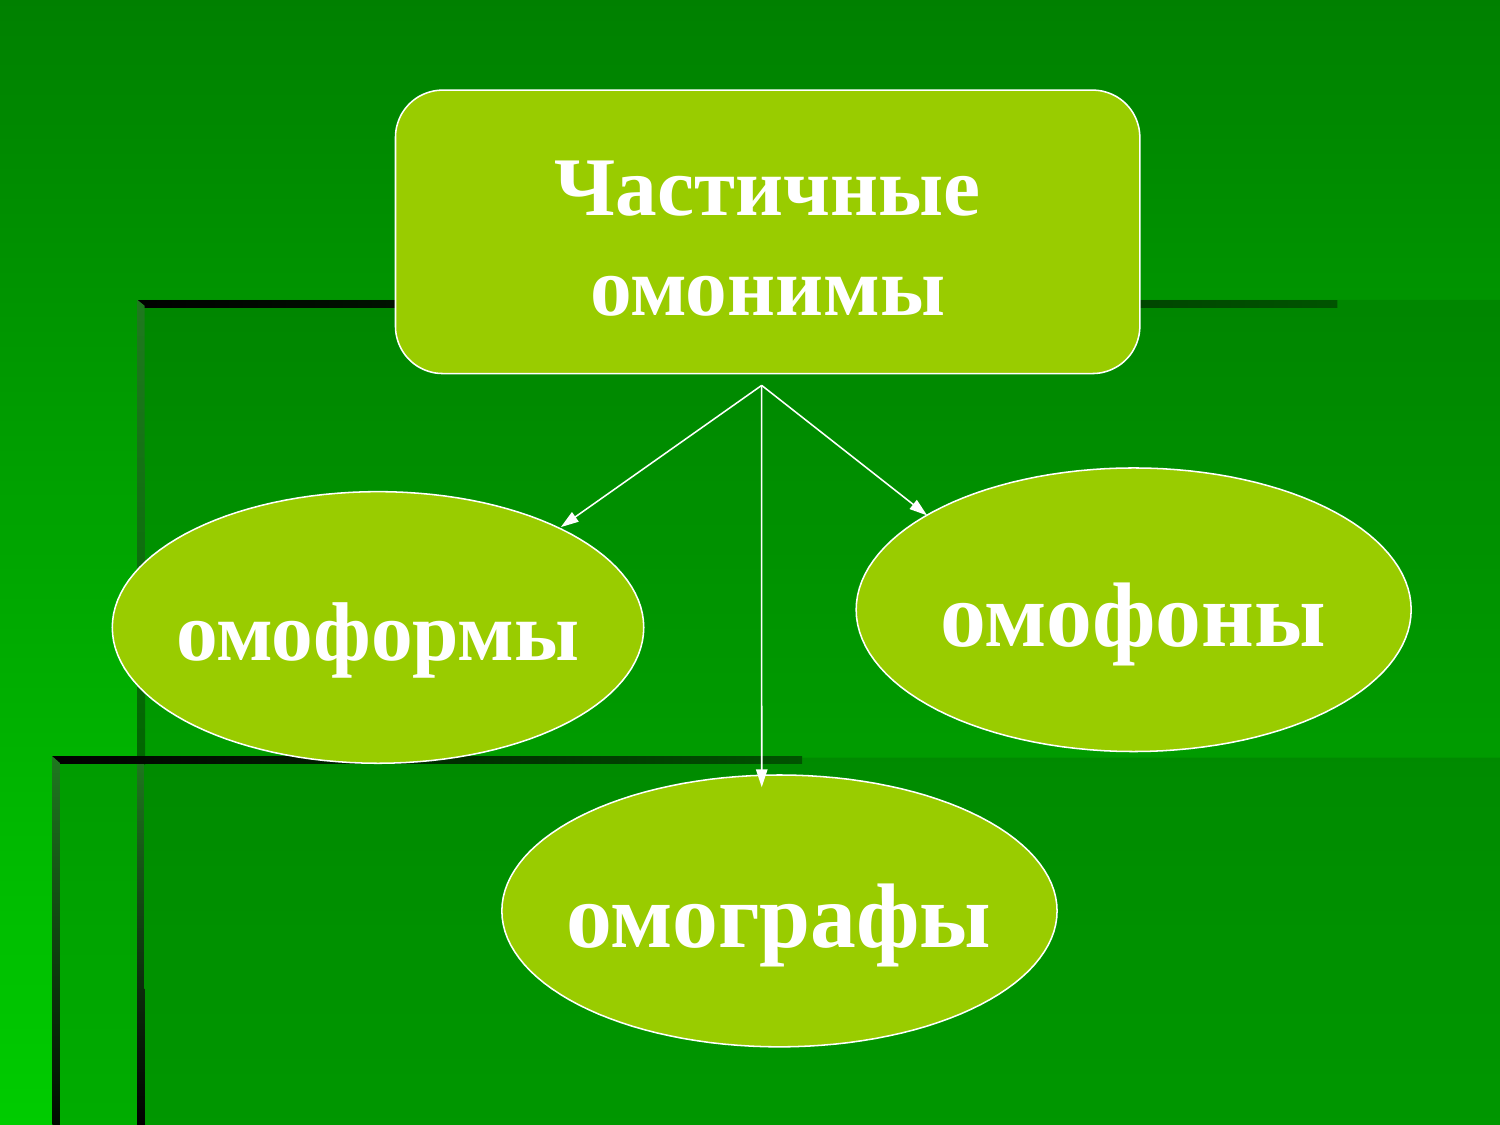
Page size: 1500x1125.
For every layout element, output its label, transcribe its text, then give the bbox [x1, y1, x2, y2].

text_box омографы [501, 774, 1058, 1047]
text_box Частичные омонимы [395, 90, 1140, 374]
text_box омоформы [112, 491, 644, 764]
text_box омофоны [856, 467, 1412, 752]
